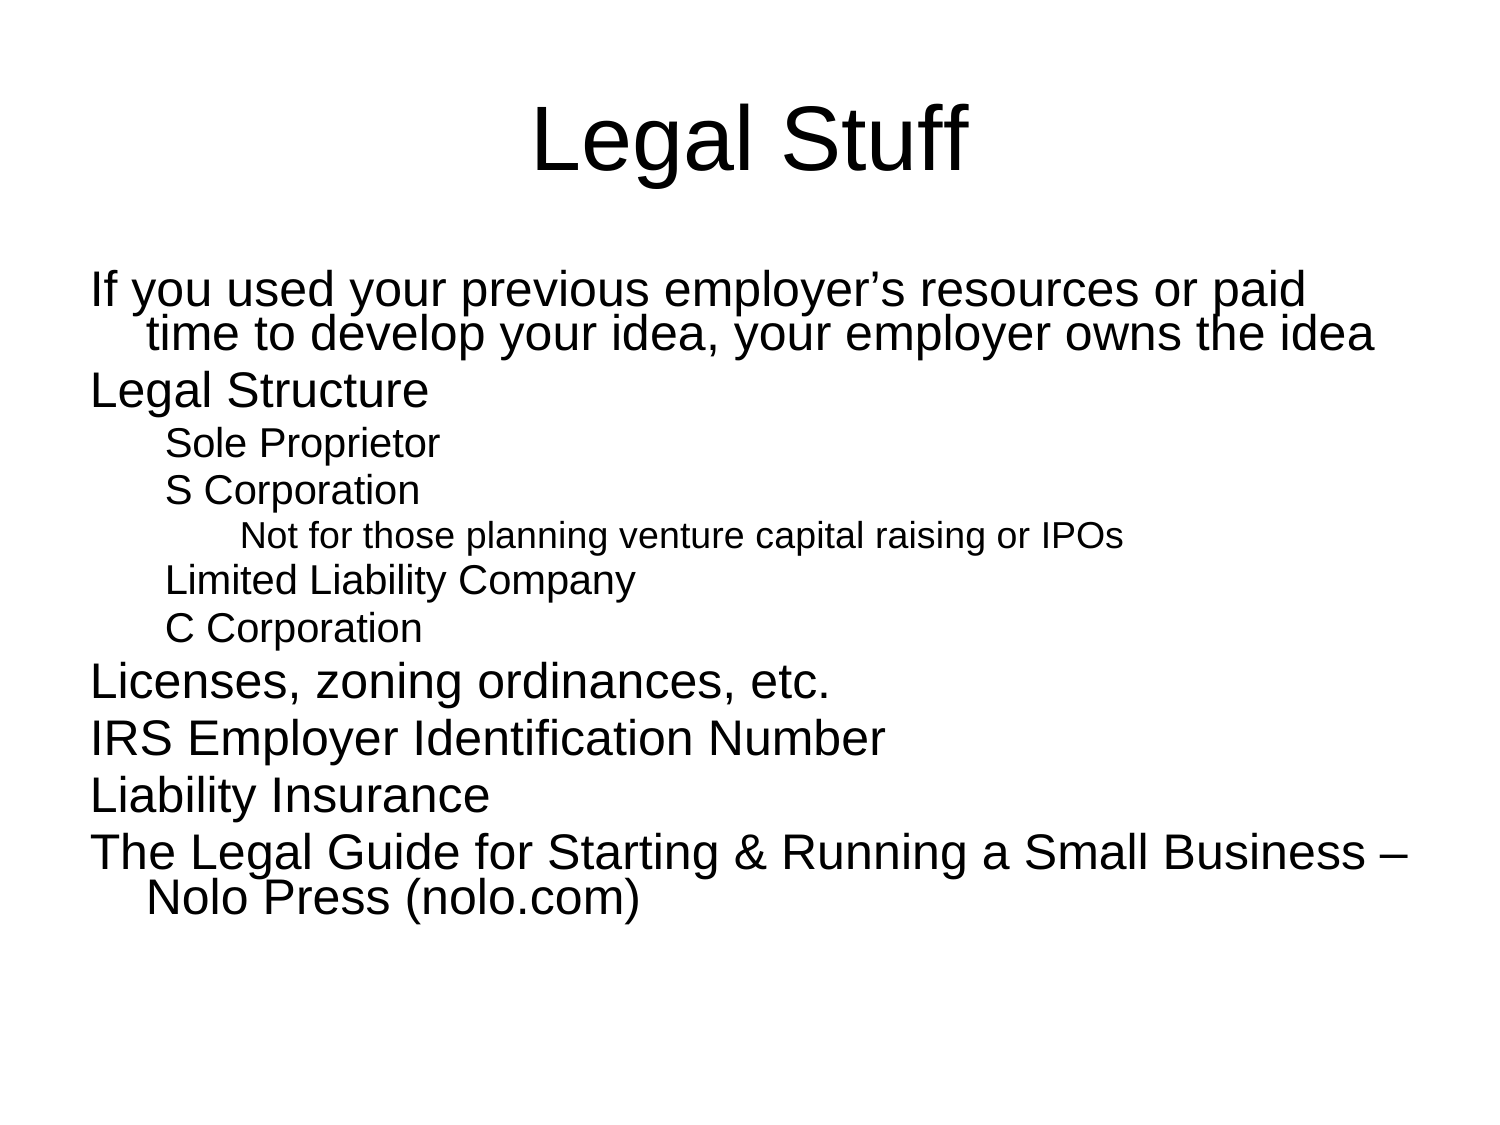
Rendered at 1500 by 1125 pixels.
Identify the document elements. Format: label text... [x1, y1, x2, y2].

title Legal Stuff [75, 45, 1426, 233]
list If you used your previous employer’s resources or paid time to develop your idea, your employer owns the idea Legal Structure Sole Proprietor S Corporation Not for those planning venture capital raising or IPOs Limited Liability Company C Corporation Licenses, zoning ordinances, etc. IRS Employer Identification Number Liability Insurance The Legal Guide for Starting & Running a Small Business – Nolo Press (nolo.com) [75, 262, 1426, 1006]
